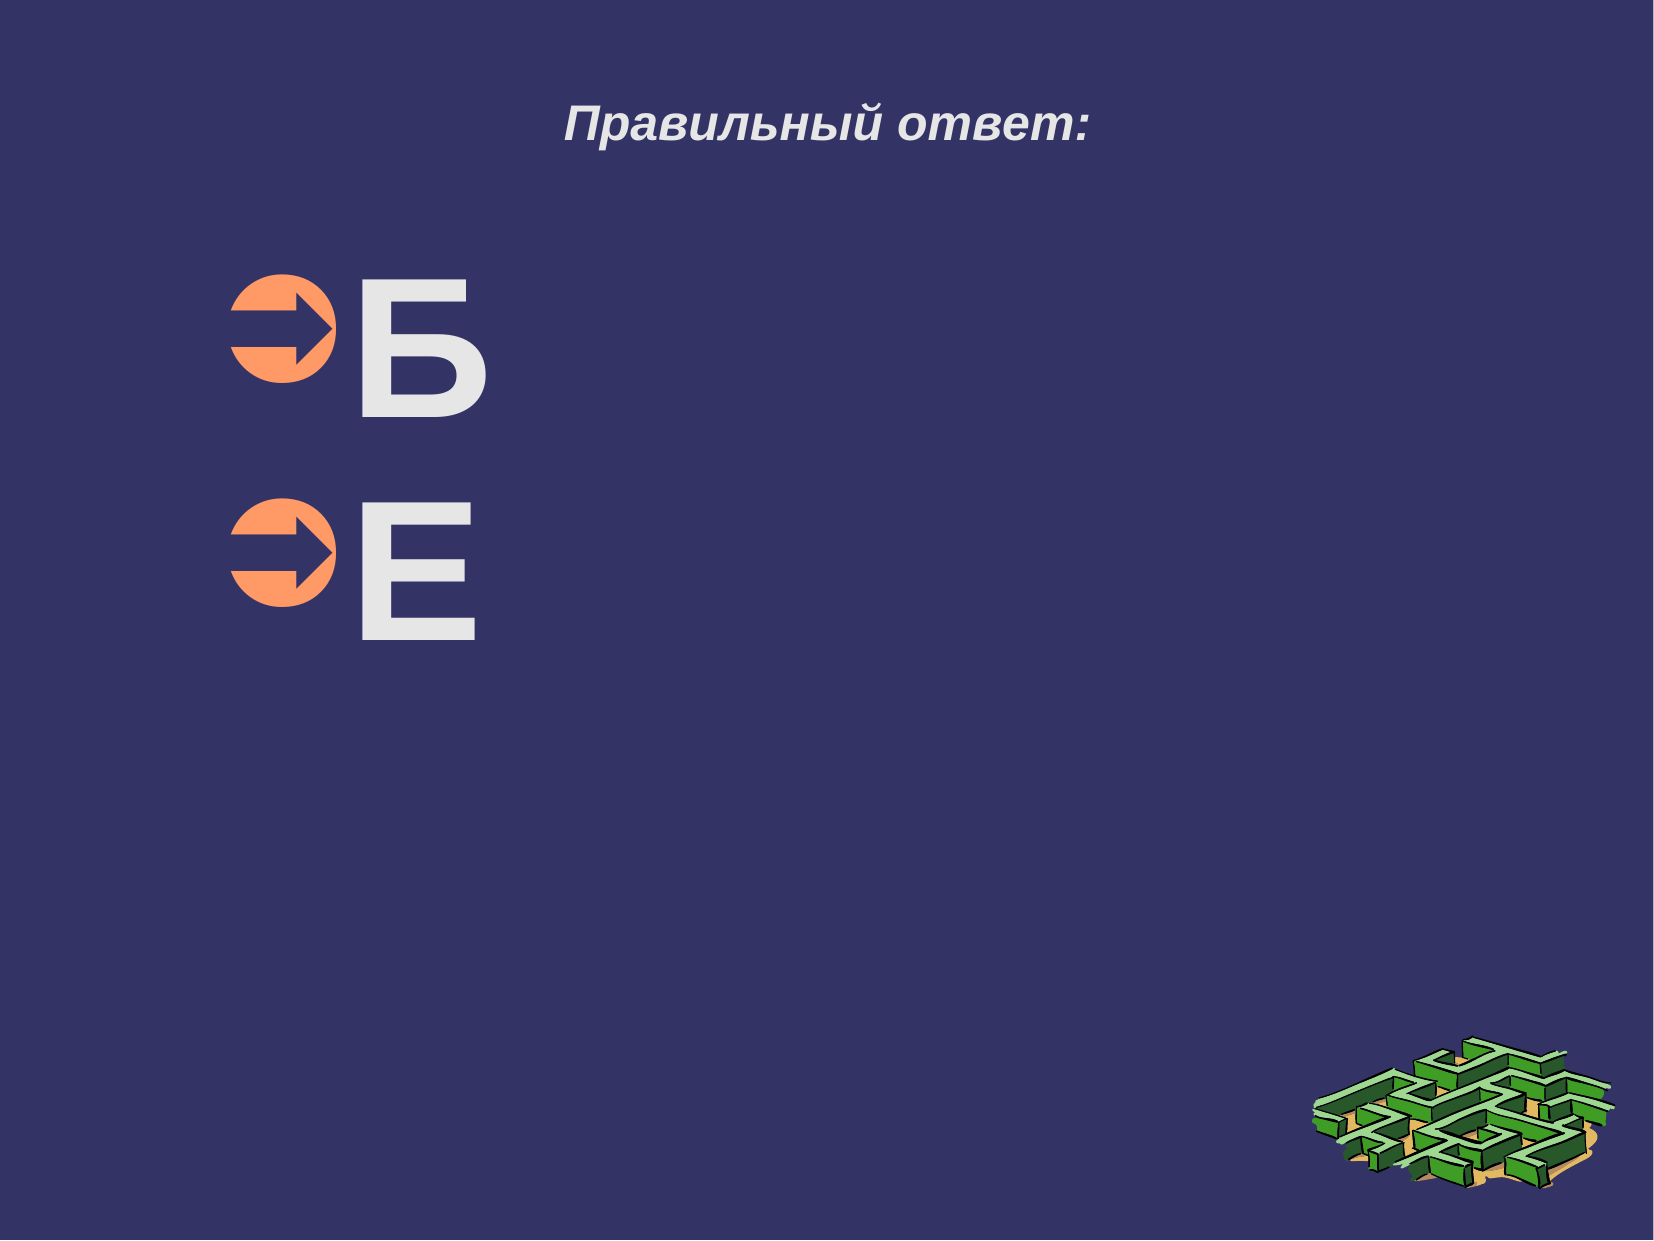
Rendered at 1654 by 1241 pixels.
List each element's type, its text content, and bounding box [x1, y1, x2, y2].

list Б Е [203, 236, 1595, 1018]
title Правильный ответ: [121, 19, 1534, 227]
